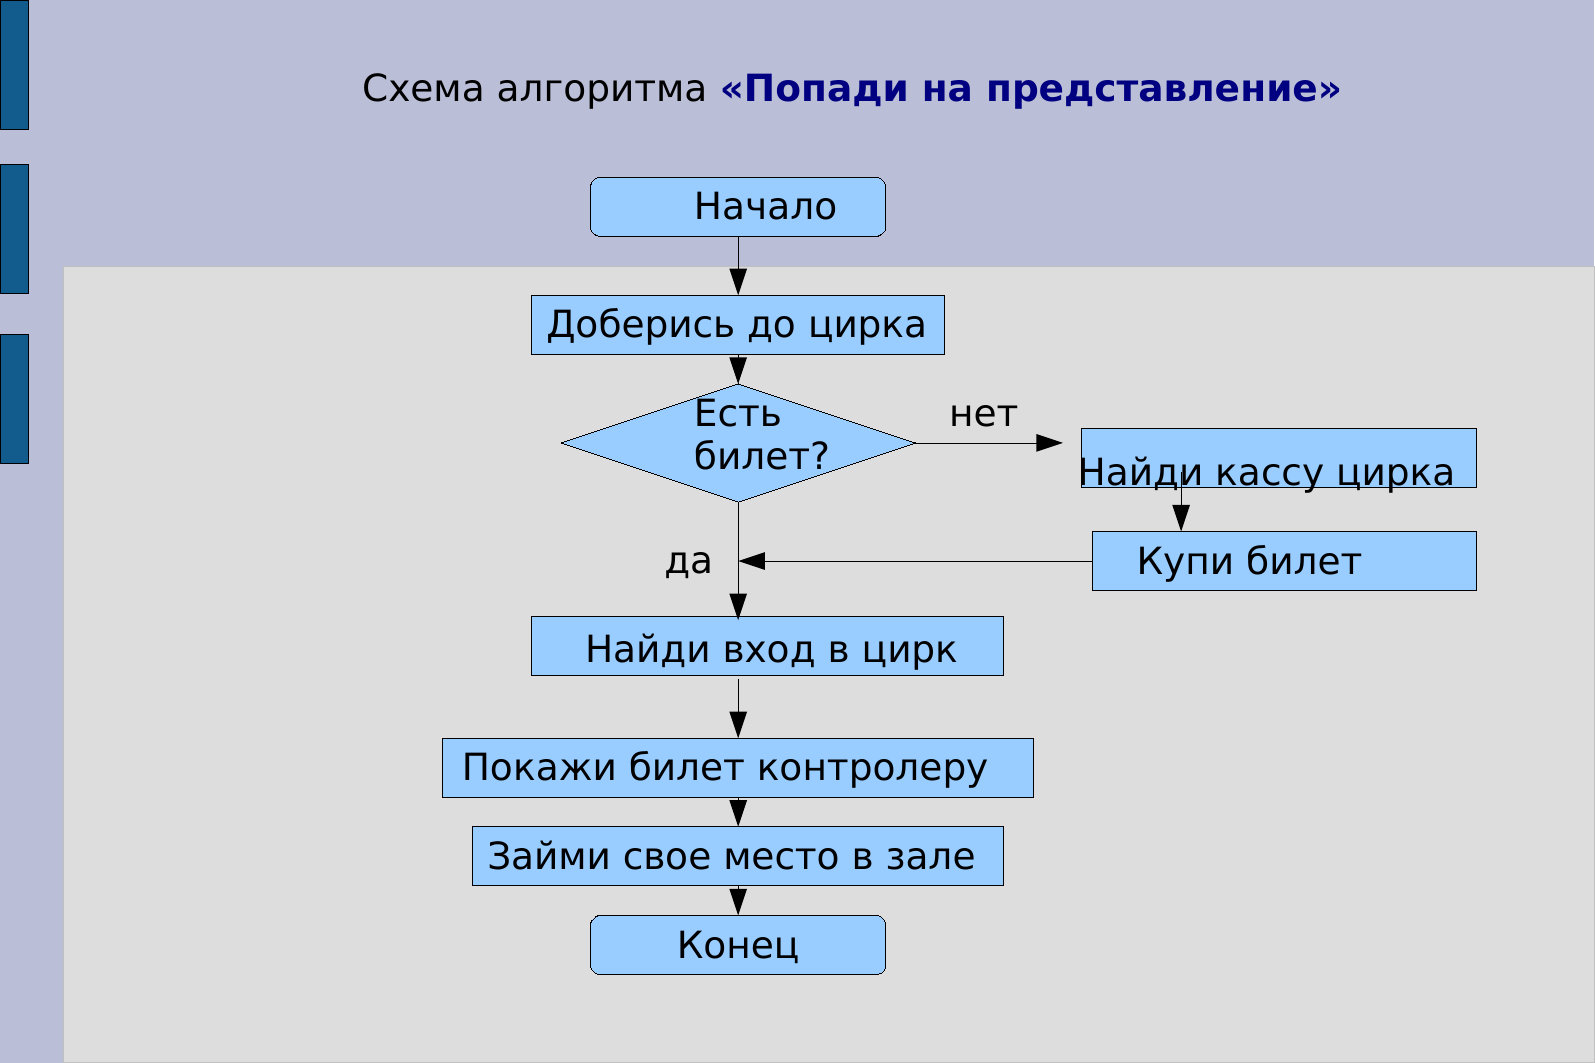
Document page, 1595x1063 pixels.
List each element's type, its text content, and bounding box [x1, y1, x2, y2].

text_box [531, 616, 737, 676]
text_box Купи билет [1121, 532, 1379, 591]
text_box да [649, 531, 729, 590]
text_box [590, 177, 738, 237]
text_box [442, 738, 738, 798]
text_box [739, 177, 886, 237]
text_box Займи свое место в зале [472, 827, 993, 886]
text_box Покажи билет контролеру [447, 738, 1034, 797]
text_box [739, 616, 1004, 676]
text_box [690, 486, 787, 502]
text_box [739, 826, 1004, 886]
text_box [1081, 428, 1477, 488]
text_box [1092, 531, 1180, 591]
text_box [561, 403, 679, 483]
text_box Конец [662, 916, 827, 975]
text_box Начало [679, 177, 853, 236]
text_box Найди кассу цирка [1062, 442, 1472, 502]
text_box нет [934, 383, 1034, 443]
text_box [1182, 531, 1477, 591]
text_box [590, 915, 738, 975]
text_box [886, 433, 916, 453]
text_box Доберись до цирка [531, 295, 943, 354]
text_box Схема алгоритма «Попади на представление» [347, 59, 1359, 119]
text_box [739, 295, 945, 355]
text_box [739, 915, 886, 975]
text_box Есть билет? [679, 383, 886, 486]
text_box Найди вход в цирк [570, 620, 975, 680]
